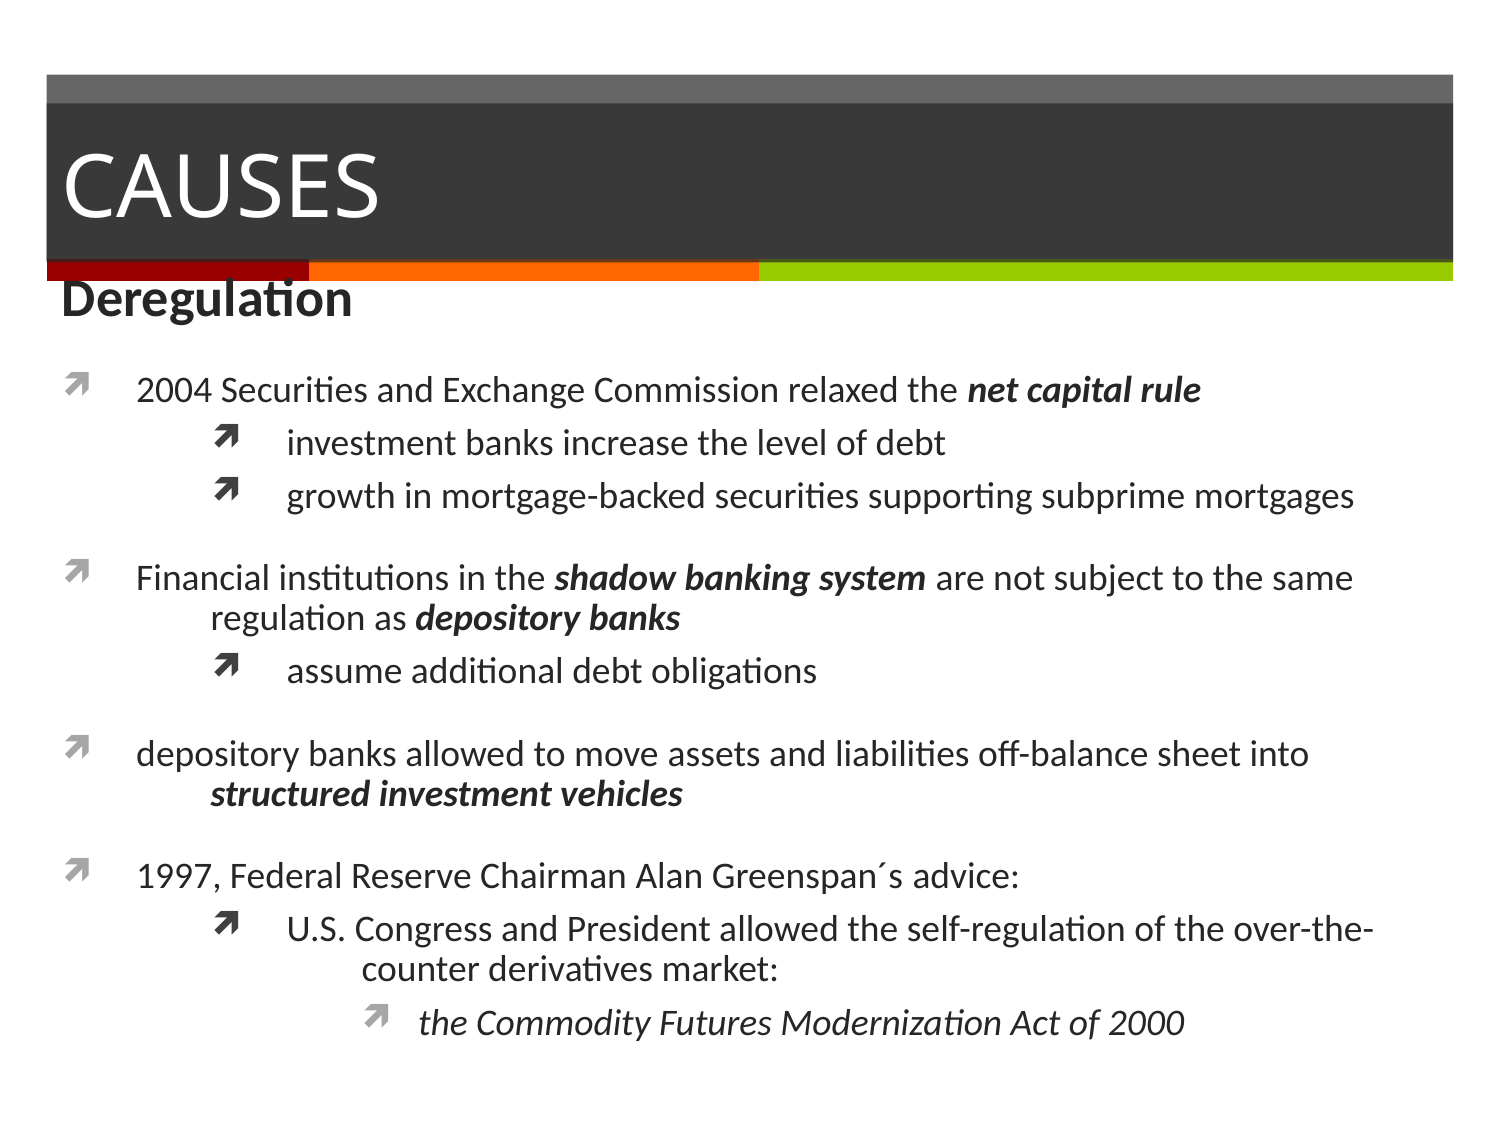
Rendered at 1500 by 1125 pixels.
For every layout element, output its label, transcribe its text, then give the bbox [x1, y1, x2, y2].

text_box Deregulation 2004 Securities and Exchange Commission relaxed the net capital rule investment banks increase the level of debt growth in mortgage-backed securities supporting subprime mortgages Financial institutions in the shadow banking system are not subject to the same regulation as depository banks assume additional debt obligations depository banks allowed to move assets and liabilities off-balance sheet into structured investment vehicles 1997, Federal Reserve Chairman Alan Greenspan´s advice: U.S. Congress and President allowed the self-regulation of the over-the-counter derivatives market: the Commodity Futures Modernization Act of 2000 [46, 262, 1454, 1090]
text_box CAUSES [46, 103, 1454, 262]
